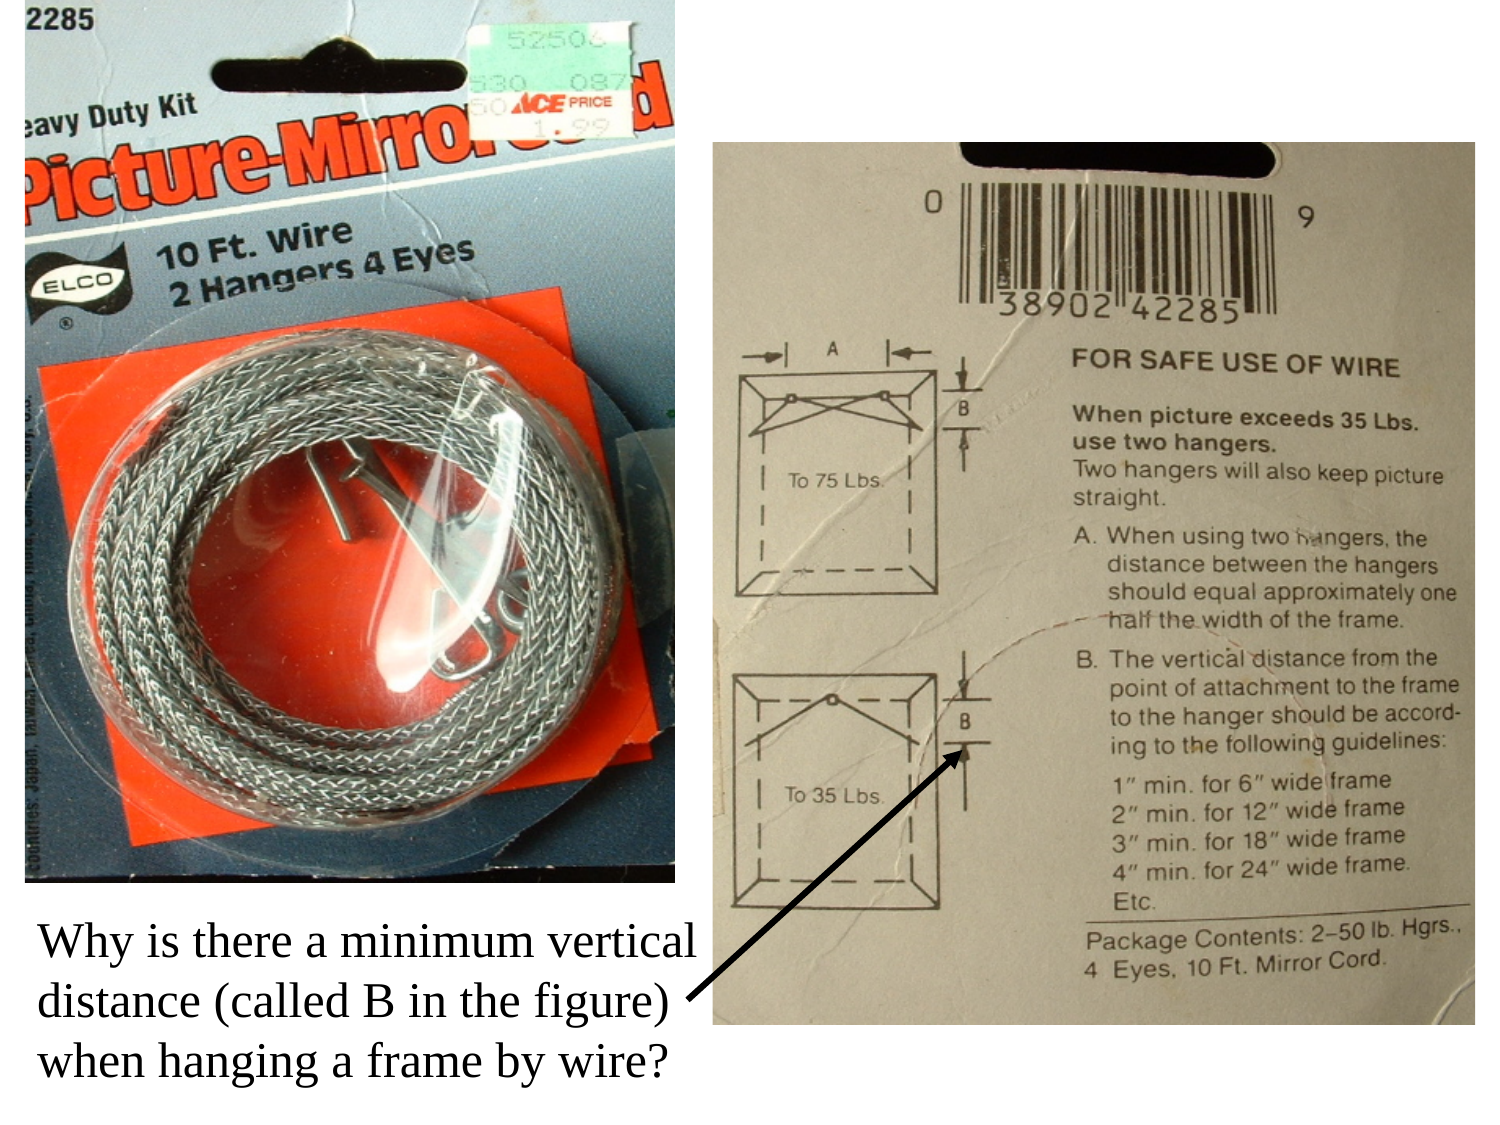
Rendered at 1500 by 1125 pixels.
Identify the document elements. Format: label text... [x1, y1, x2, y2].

text_box Why is there a minimum vertical distance (called B in the figure) when hanging a frame by wire? [22, 899, 738, 1096]
picture [24, 0, 676, 883]
picture [712, 142, 1476, 1026]
